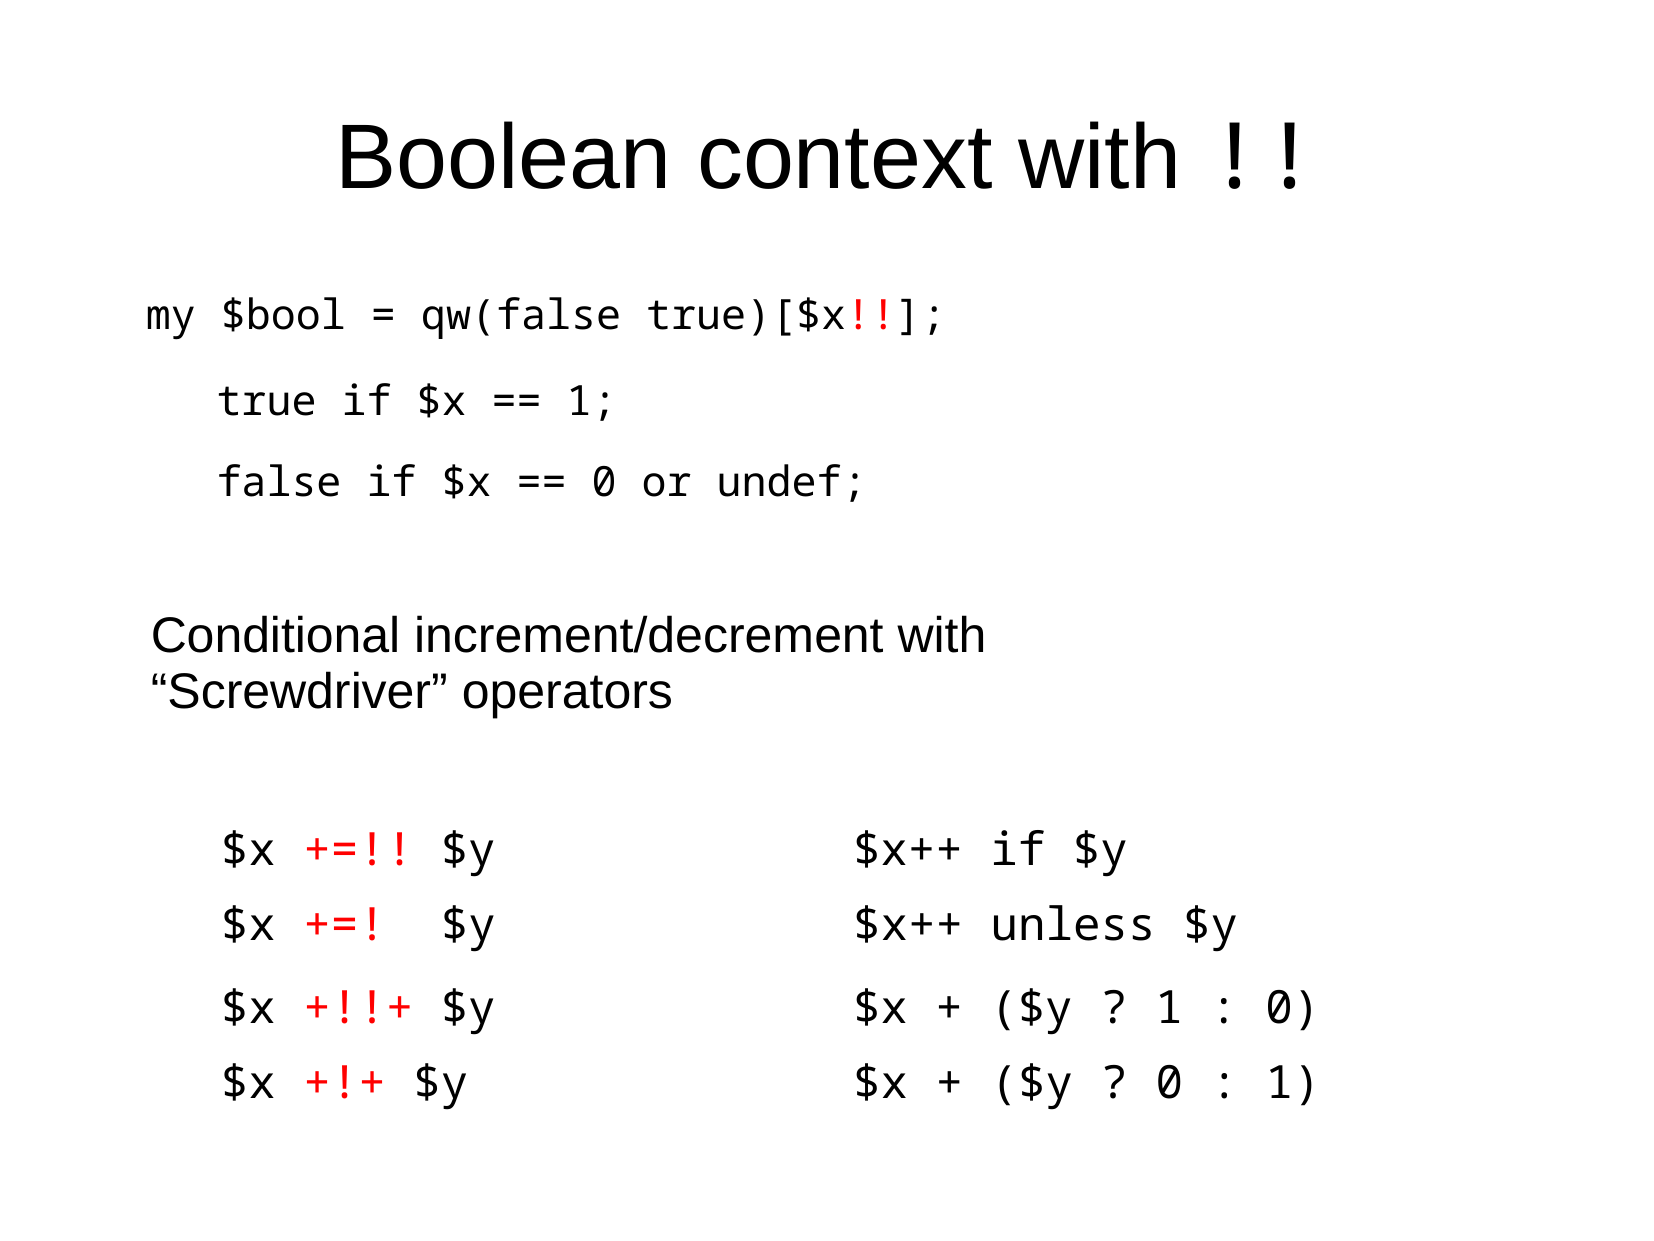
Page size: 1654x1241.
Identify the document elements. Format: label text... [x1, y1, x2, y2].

list my $bool = qw(false true)[$x!!]; true if $x == 1; false if $x == 0 or undef; [75, 284, 1501, 526]
text_box Conditional increment/decrement with “Screwdriver” operators [136, 600, 1313, 751]
list $x +!+ $y $x + ($y ? 0 : 1) [150, 1050, 1426, 1096]
list $x +!!+ $y $x + ($y ? 1 : 0) [150, 975, 1426, 1021]
title Boolean context with !! [82, 49, 1571, 257]
list $x +=!! $y $x++ if $y [150, 816, 1463, 863]
list $x +=! $y $x++ unless $y [150, 891, 1313, 938]
